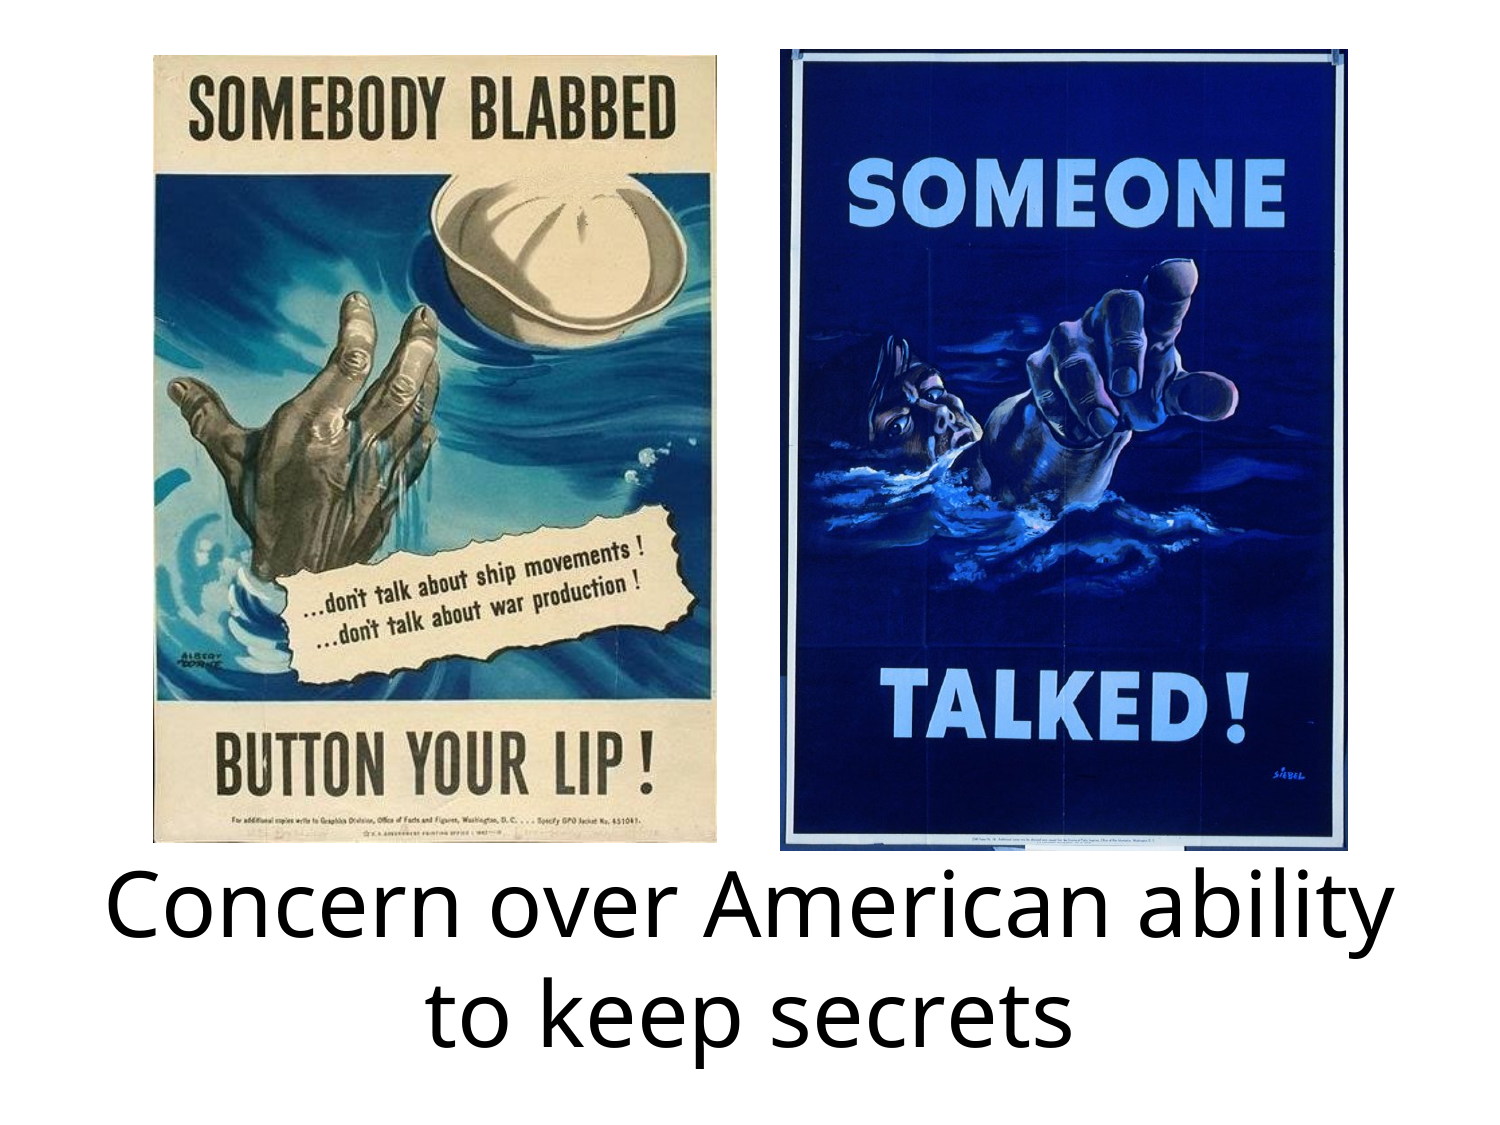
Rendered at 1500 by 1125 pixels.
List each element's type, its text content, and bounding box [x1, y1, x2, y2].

picture [780, 49, 1348, 851]
picture [153, 55, 717, 843]
text_box Concern over American ability to keep secrets [75, 824, 1426, 1088]
